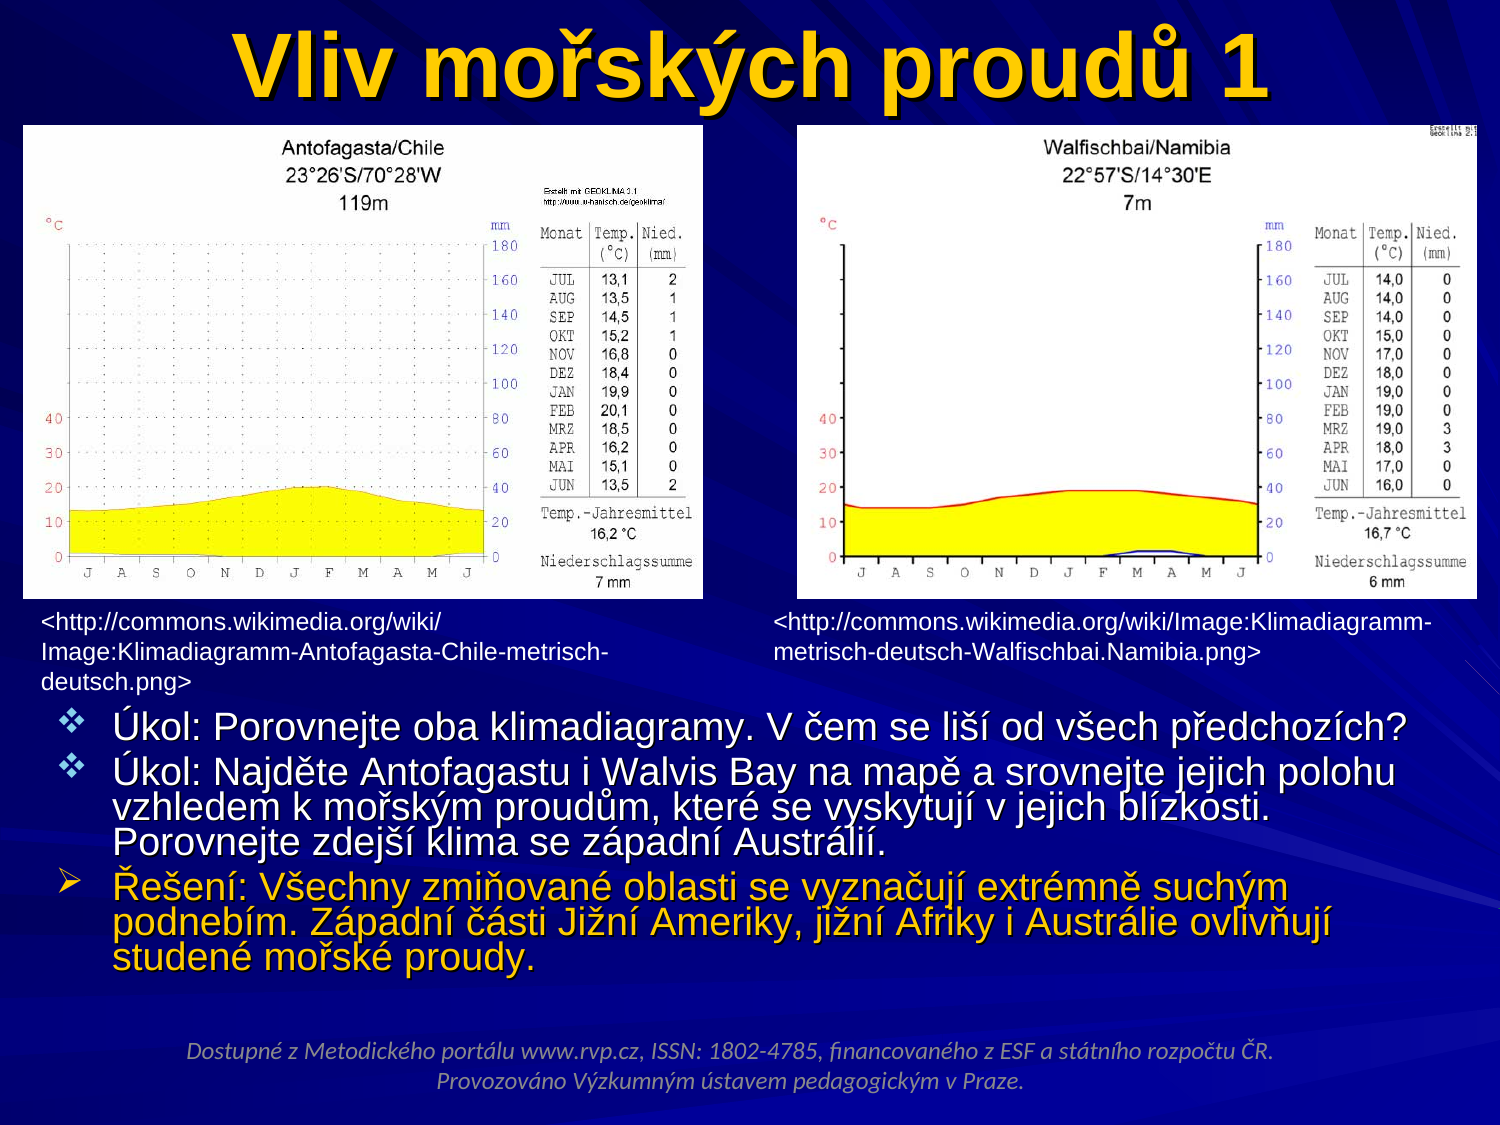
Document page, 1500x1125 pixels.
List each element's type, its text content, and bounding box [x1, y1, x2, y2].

list Úkol: Porovnejte oba klimadiagramy. V čem se liší od všech předchozích? Úkol: Najděte Antofagastu i Walvis Bay na mapě a srovnejte jejich polohu vzhledem k mořským proudům, které se vyskytují v jejich blízkosti. Porovnejte zdejší klima se západní Austrálií. Řešení: Všechny zmiňované oblasti se vyznačují extrémně suchým podnebím. Západní části Jižní Ameriky, jižní Afriky i Austrálie ovlivňují studené mořské proudy. [41, 704, 1471, 1040]
title Vliv mořských proudů 1 [76, 0, 1427, 160]
text_box <http://commons.wikimedia.org/wiki/Image:Klimadiagramm-metrisch-deutsch-Walfischbai.Namibia.png> [758, 597, 1471, 674]
picture [797, 125, 1477, 599]
picture [23, 125, 703, 599]
text_box Dostupné z Metodického portálu www.rvp.cz, ISSN: 1802-4785, financovaného z ESF a státního rozpočtu ČR. Provozováno Výzkumným ústavem pedagogickým v Praze. [110, 1034, 1353, 1095]
text_box <http://commons.wikimedia.org/wiki/Image:Klimadiagramm-Antofagasta-Chile-metrisch-deutsch.png> [25, 597, 715, 704]
